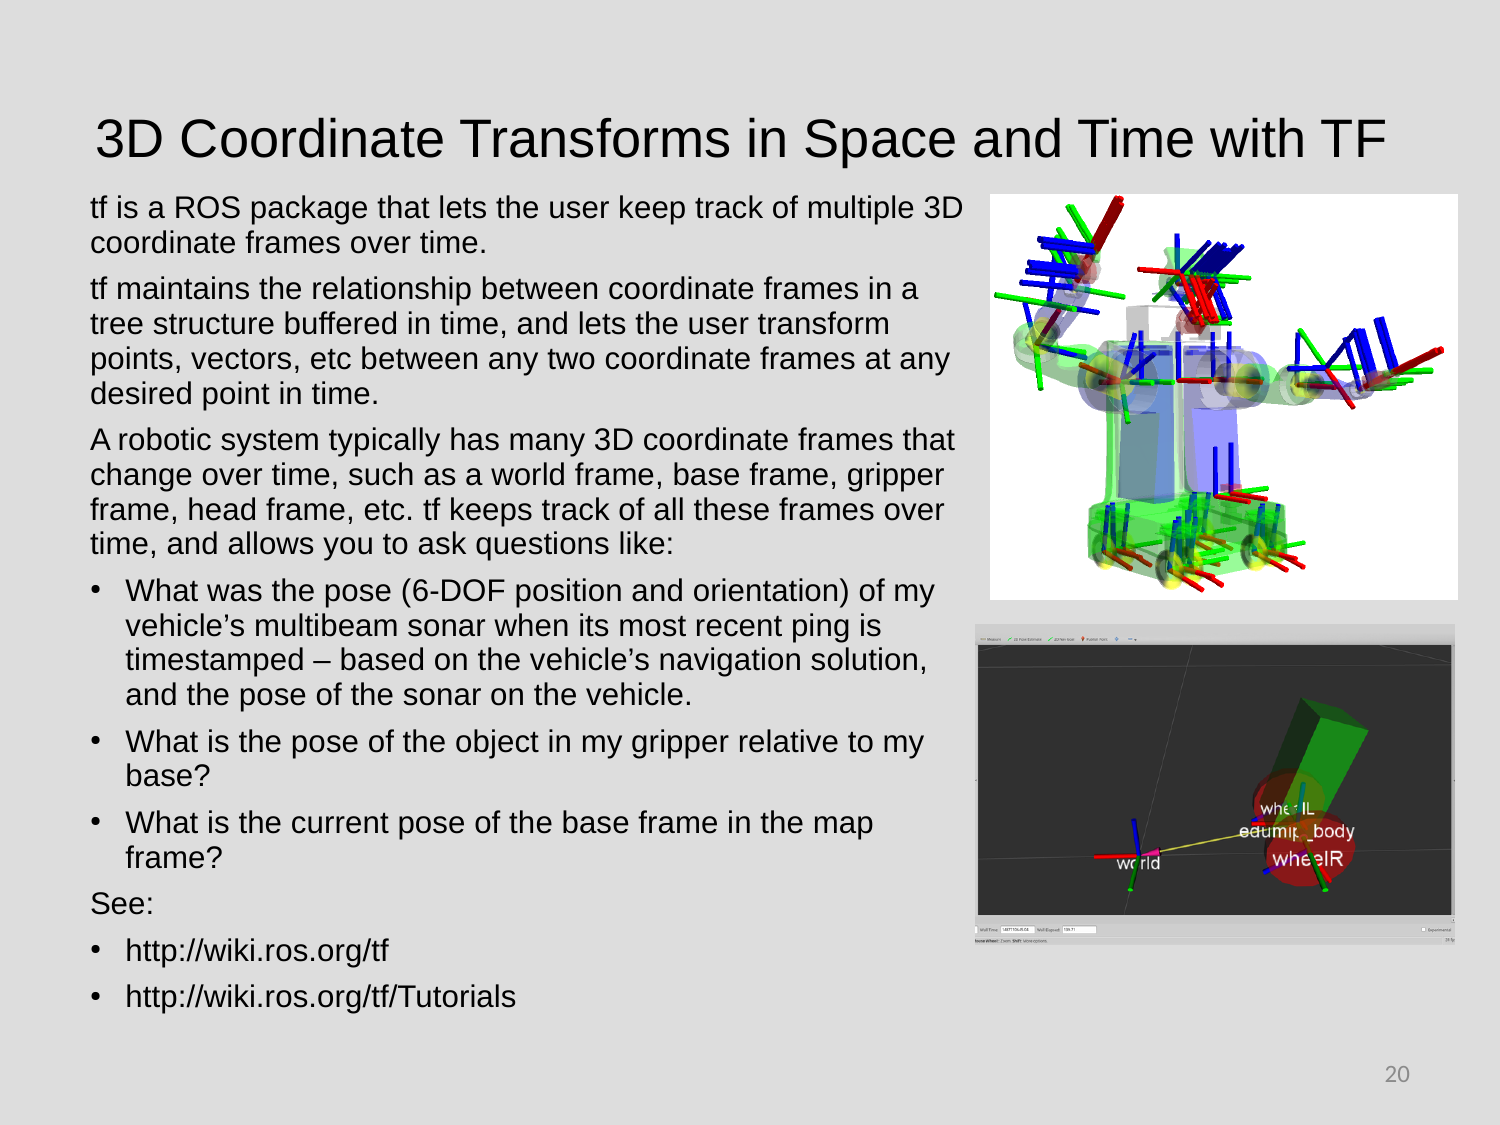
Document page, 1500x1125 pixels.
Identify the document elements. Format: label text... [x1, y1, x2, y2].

title 3D Coordinate Transforms in Space and Time with TF [75, 45, 1425, 233]
subtitle tf is a ROS package that lets the user keep track of multiple 3D coordinate frames over time. tf maintains the relationship between coordinate frames in a tree structure buffered in time, and lets the user transform points, vectors, etc between any two coordinate frames at any desired point in time. A robotic system typically has many 3D coordinate frames that change over time, such as a world frame, base frame, gripper frame, head frame, etc. tf keeps track of all these frames over time, and allows you to ask questions like: What was the pose (6-DOF position and orientation) of my vehicle’s multibeam sonar when its most recent ping is timestamped – based on the vehicle’s navigation solution, and the pose of the sonar on the vehicle. What is the pose of the object in my gripper relative to my base? What is the current pose of the base frame in the map frame? See: http://wiki.ros.org/tf http://wiki.ros.org/tf/Tutorials [90, 190, 976, 1111]
picture [990, 194, 1458, 601]
picture [975, 624, 1456, 946]
